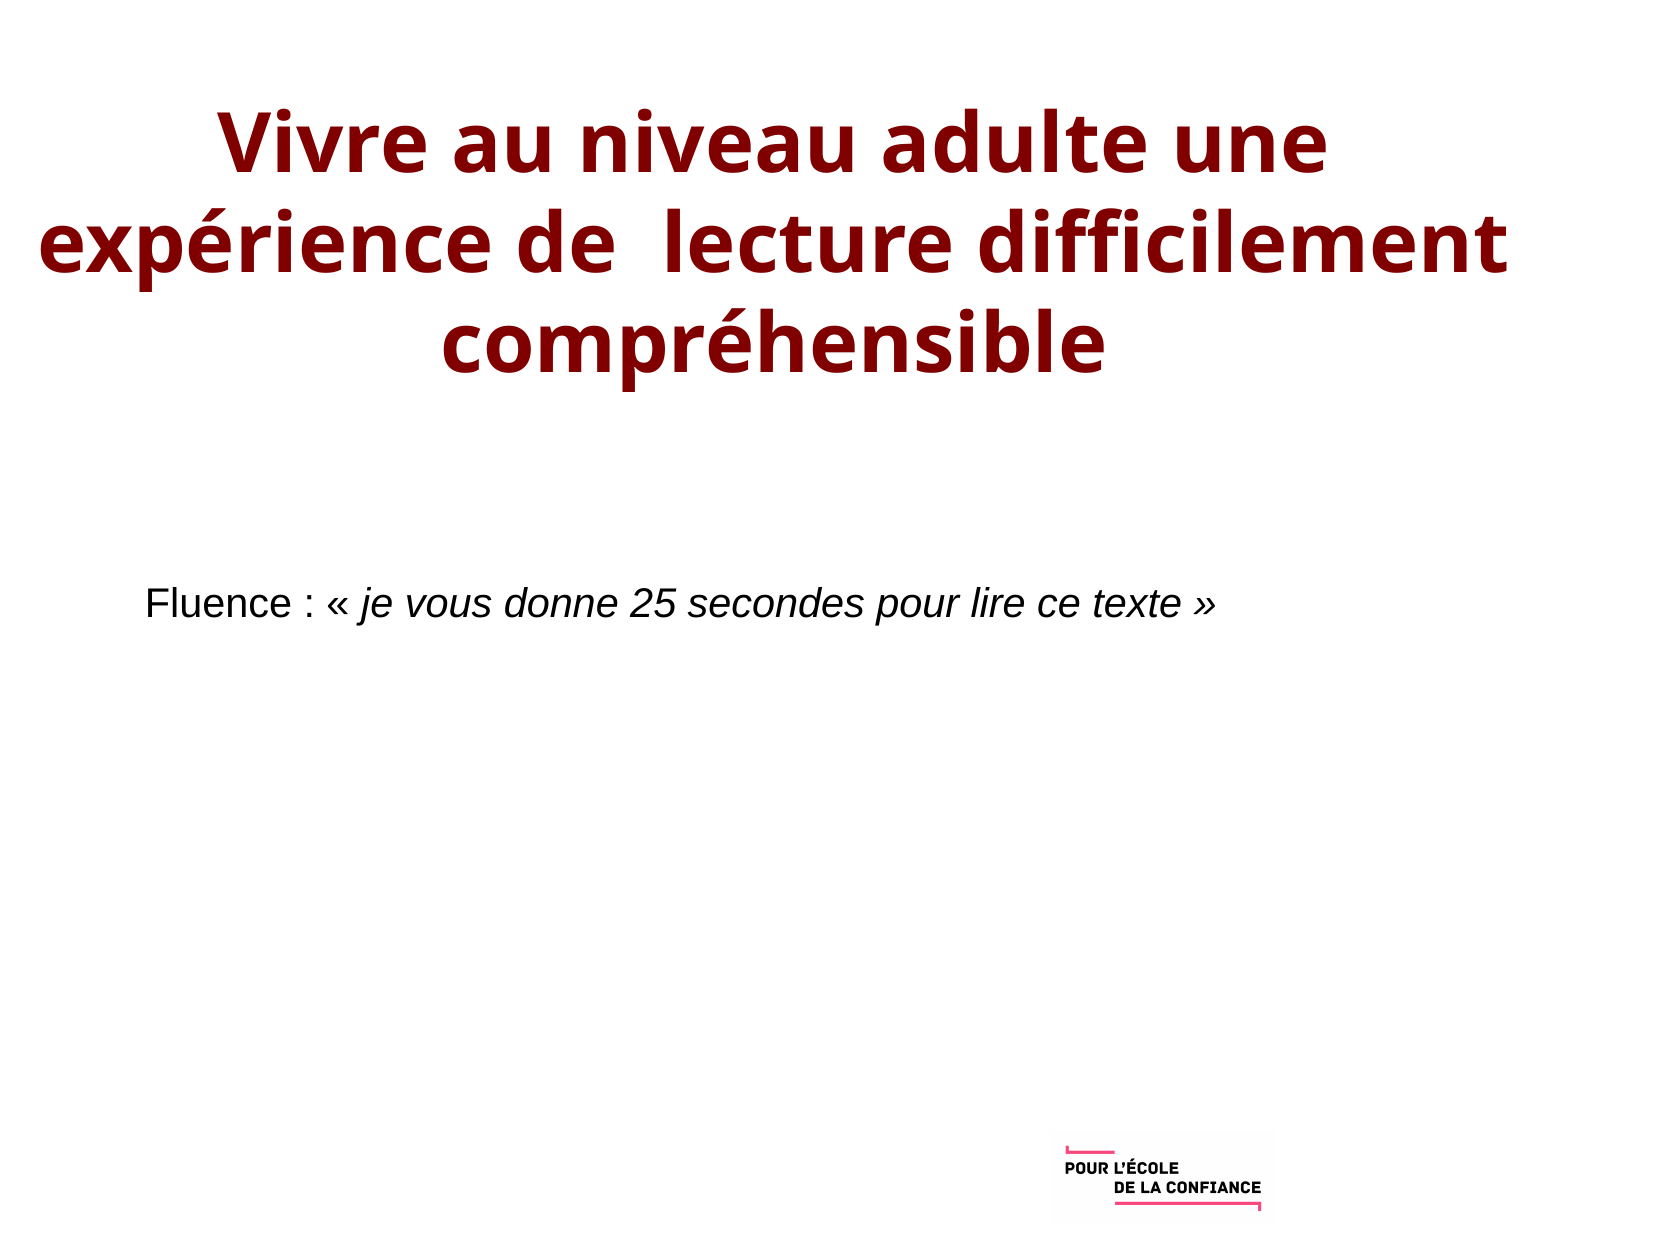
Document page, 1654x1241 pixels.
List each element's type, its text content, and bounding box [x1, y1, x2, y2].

text_box Vivre au niveau adulte une expérience de lecture difficilement compréhensible [22, 65, 1641, 413]
text_box Fluence : « je vous donne 25 secondes pour lire ce texte » [130, 572, 1589, 639]
picture [1049, 1130, 1279, 1227]
